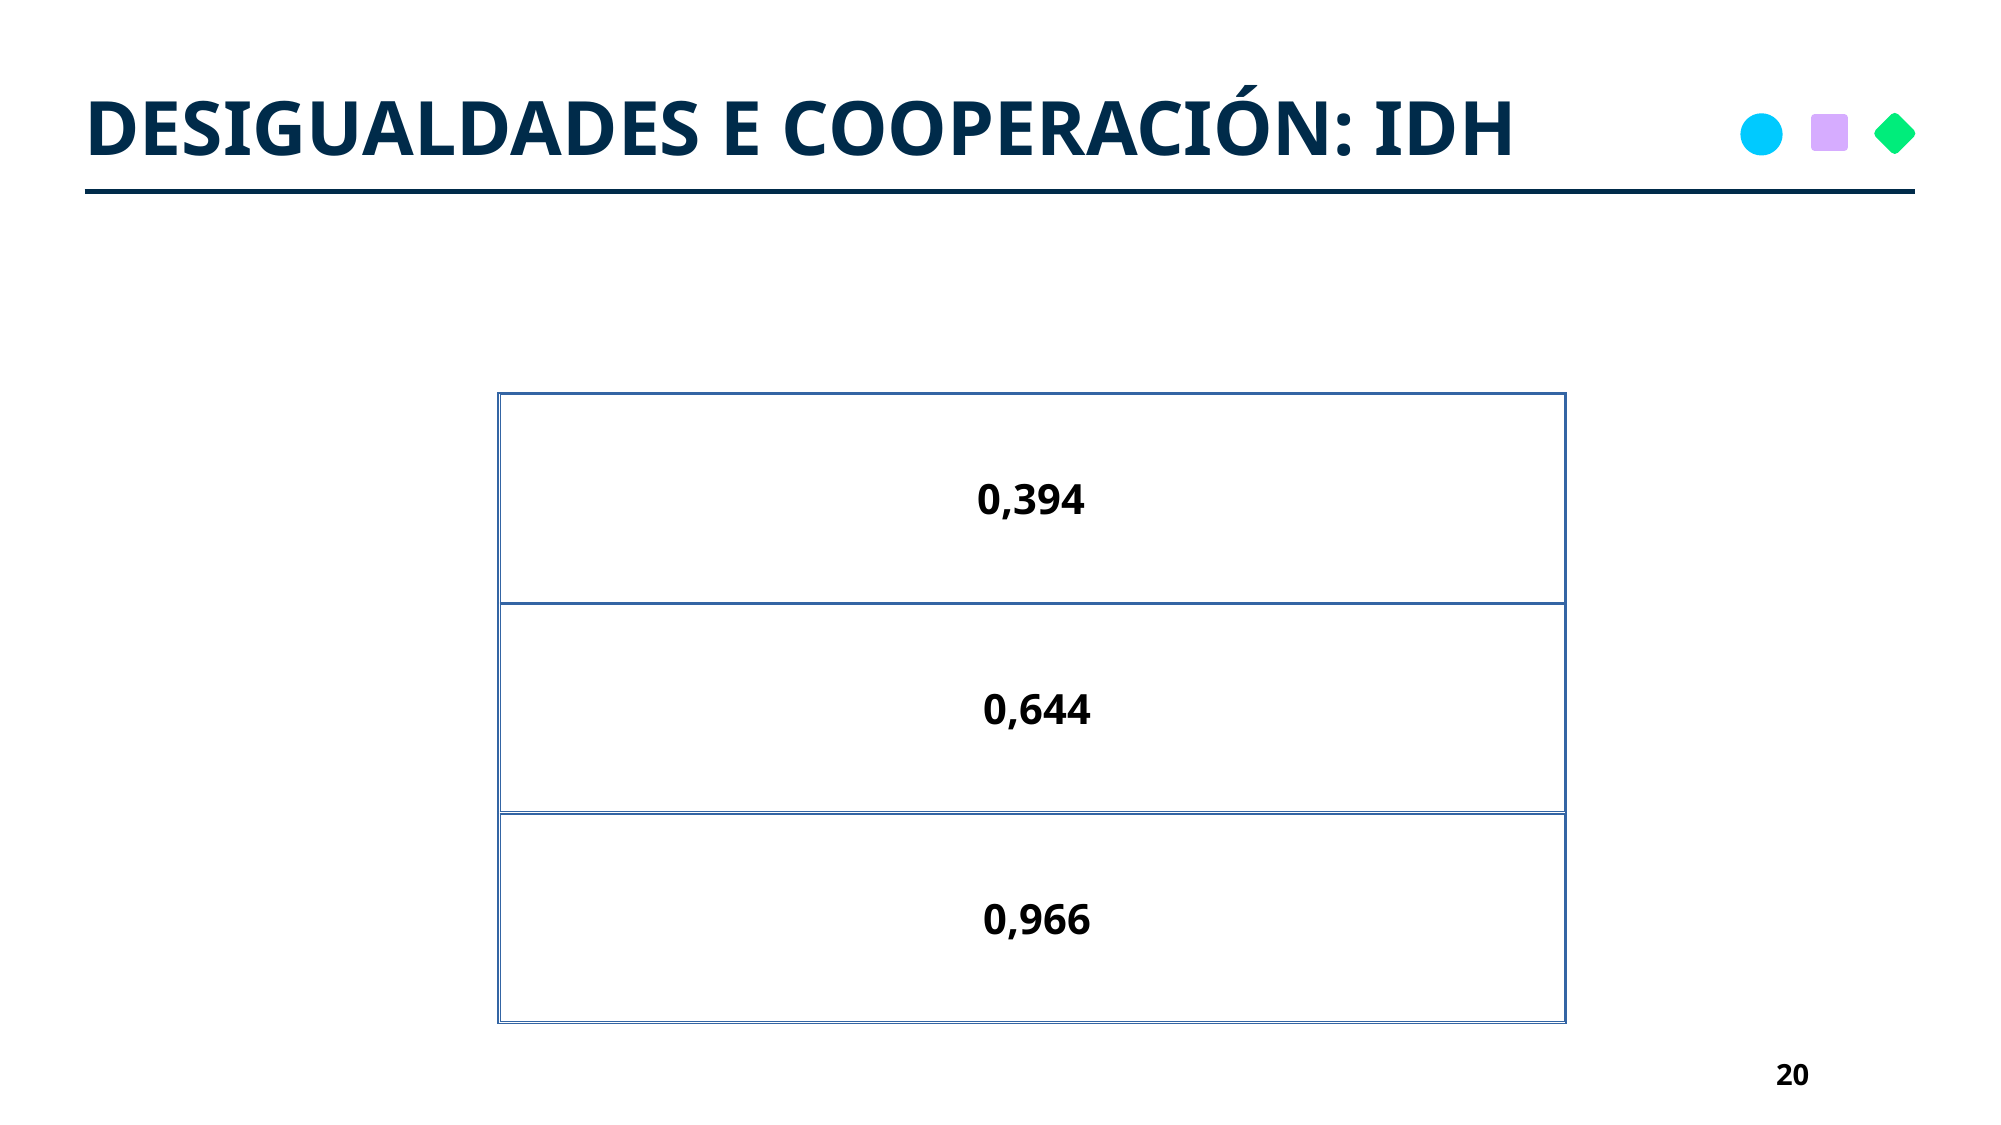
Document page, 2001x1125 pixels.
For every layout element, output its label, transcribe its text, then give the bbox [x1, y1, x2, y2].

table_header 0,394 [501, 395, 1564, 602]
table_cell 0,966 [501, 815, 1564, 1021]
title DESIGUALDADES E COOPERACIÓN: IDH [84, 29, 1601, 178]
table_cell 0,644 [501, 605, 1564, 811]
